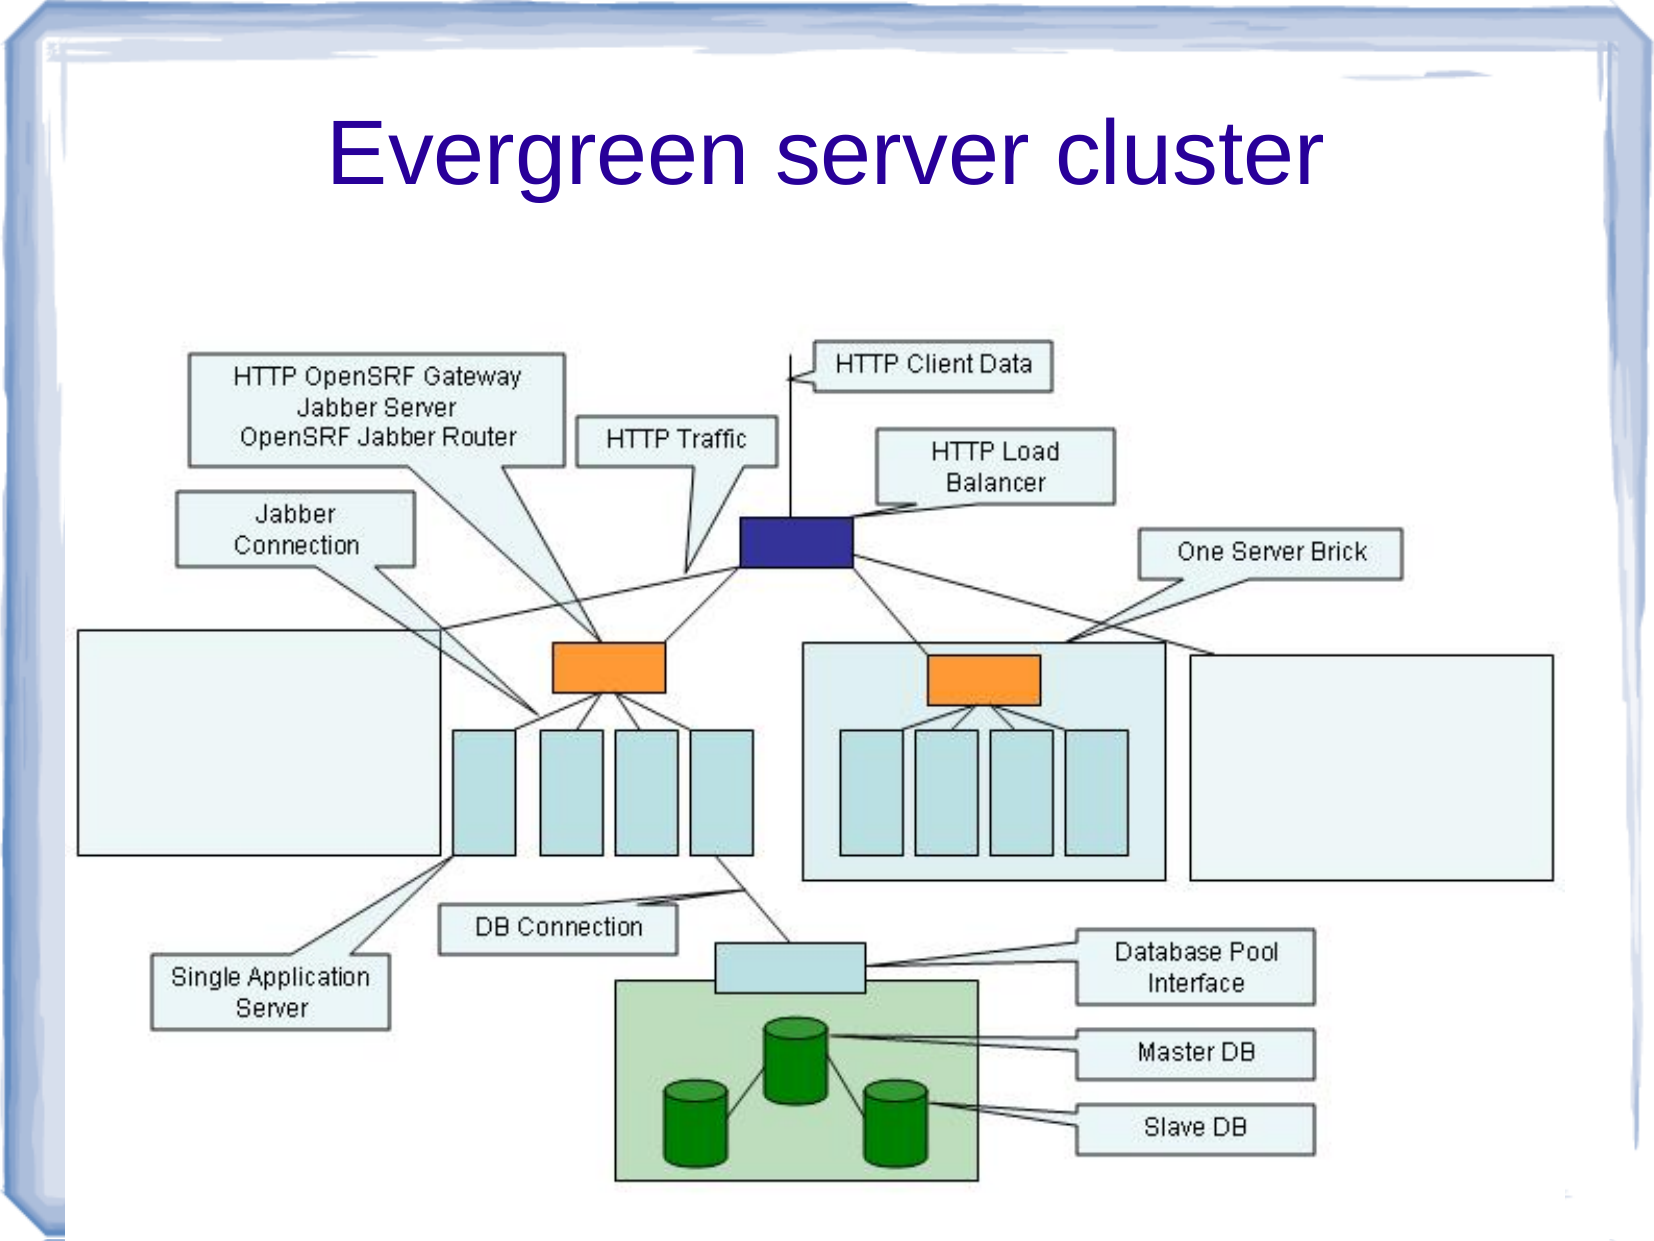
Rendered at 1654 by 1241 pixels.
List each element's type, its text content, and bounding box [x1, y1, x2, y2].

picture [0, 0, 1654, 1241]
title Evergreen server cluster [82, 49, 1571, 257]
